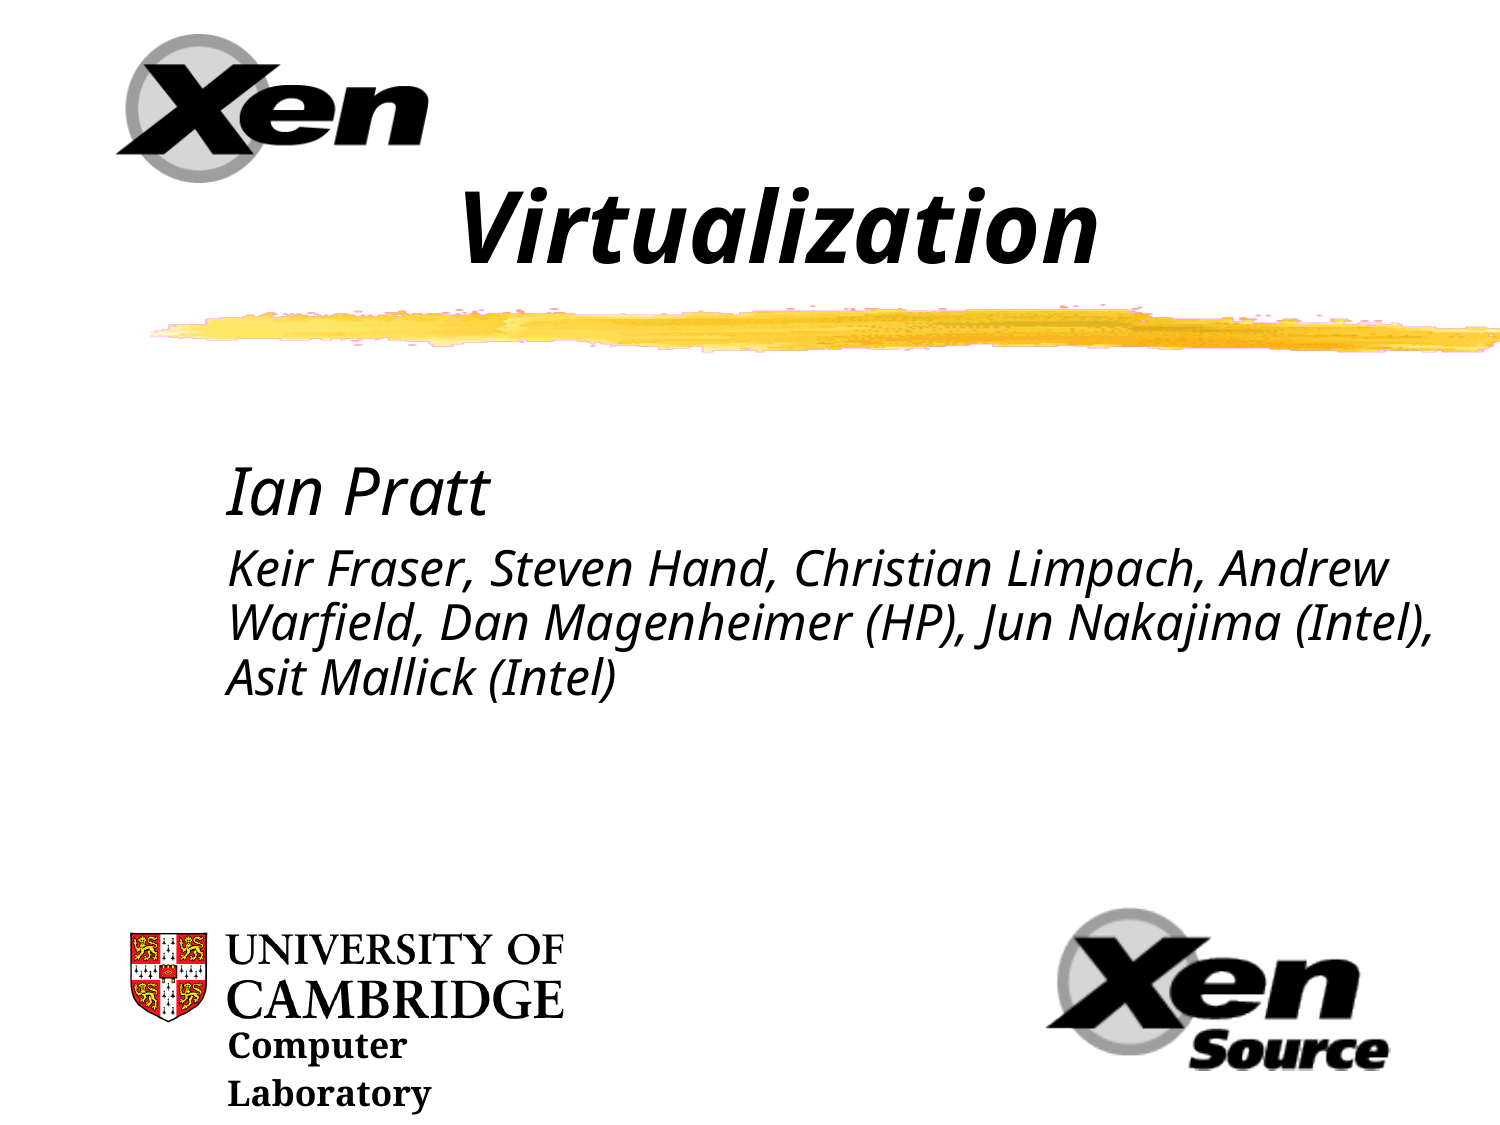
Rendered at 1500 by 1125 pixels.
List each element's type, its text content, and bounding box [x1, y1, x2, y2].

picture [150, 299, 1500, 363]
picture [129, 931, 564, 1024]
title Xen 3.0 and the Art of Virtualization [141, 0, 1409, 300]
text_box Computer Laboratory [212, 1012, 626, 1125]
picture [1045, 907, 1391, 1071]
subtitle Ian Pratt Keir Fraser, Steven Hand, Christian Limpach, Andrew Warfield, Dan Magenheimer (HP), Jun Nakajima (Intel), Asit Mallick (Intel) [212, 449, 1454, 895]
picture [115, 34, 429, 183]
